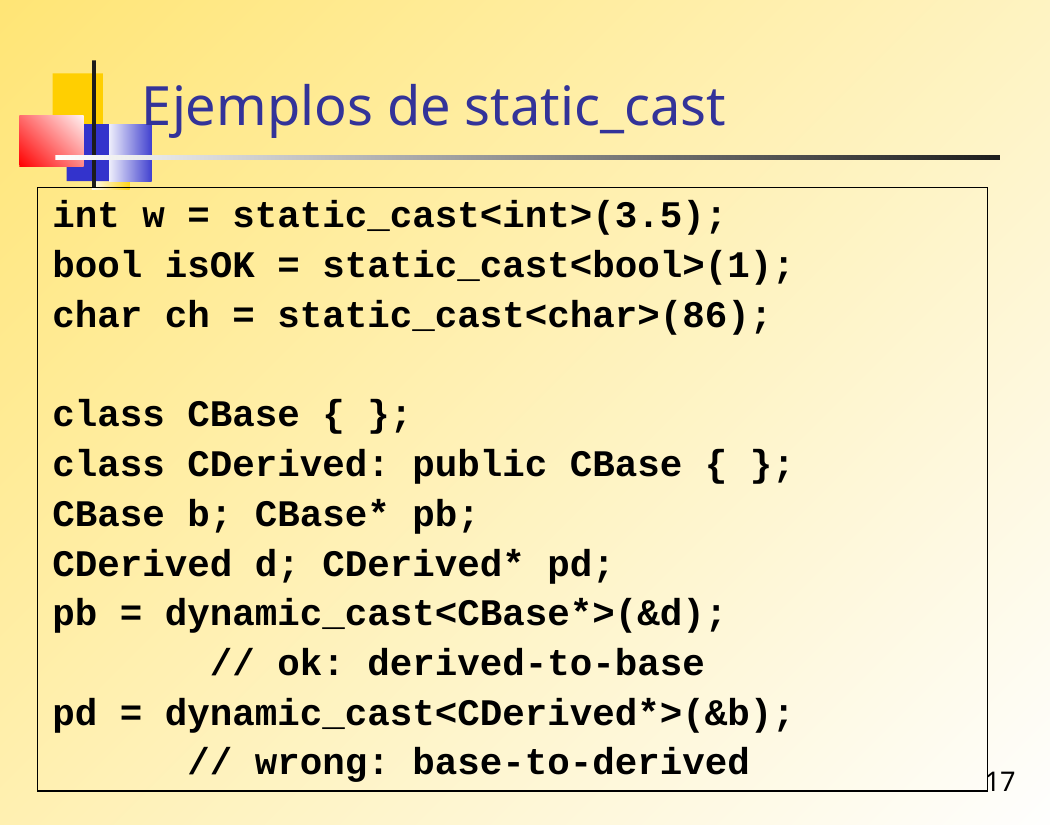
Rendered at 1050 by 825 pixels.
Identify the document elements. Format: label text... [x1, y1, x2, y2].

text_box int w = static_cast<int>(3.5); bool isOK = static_cast<bool>(1); char ch = static_cast<char>(86); class CBase { }; class CDerived: public CBase { }; CBase b; CBase* pb; CDerived d; CDerived* pd; pb = dynamic_cast<CBase*>(&d); // ok: derived-to-base pd = dynamic_cast<CDerived*>(&b); // wrong: base-to-derived [37, 187, 988, 791]
title Ejemplos de static_cast [131, 27, 1026, 148]
